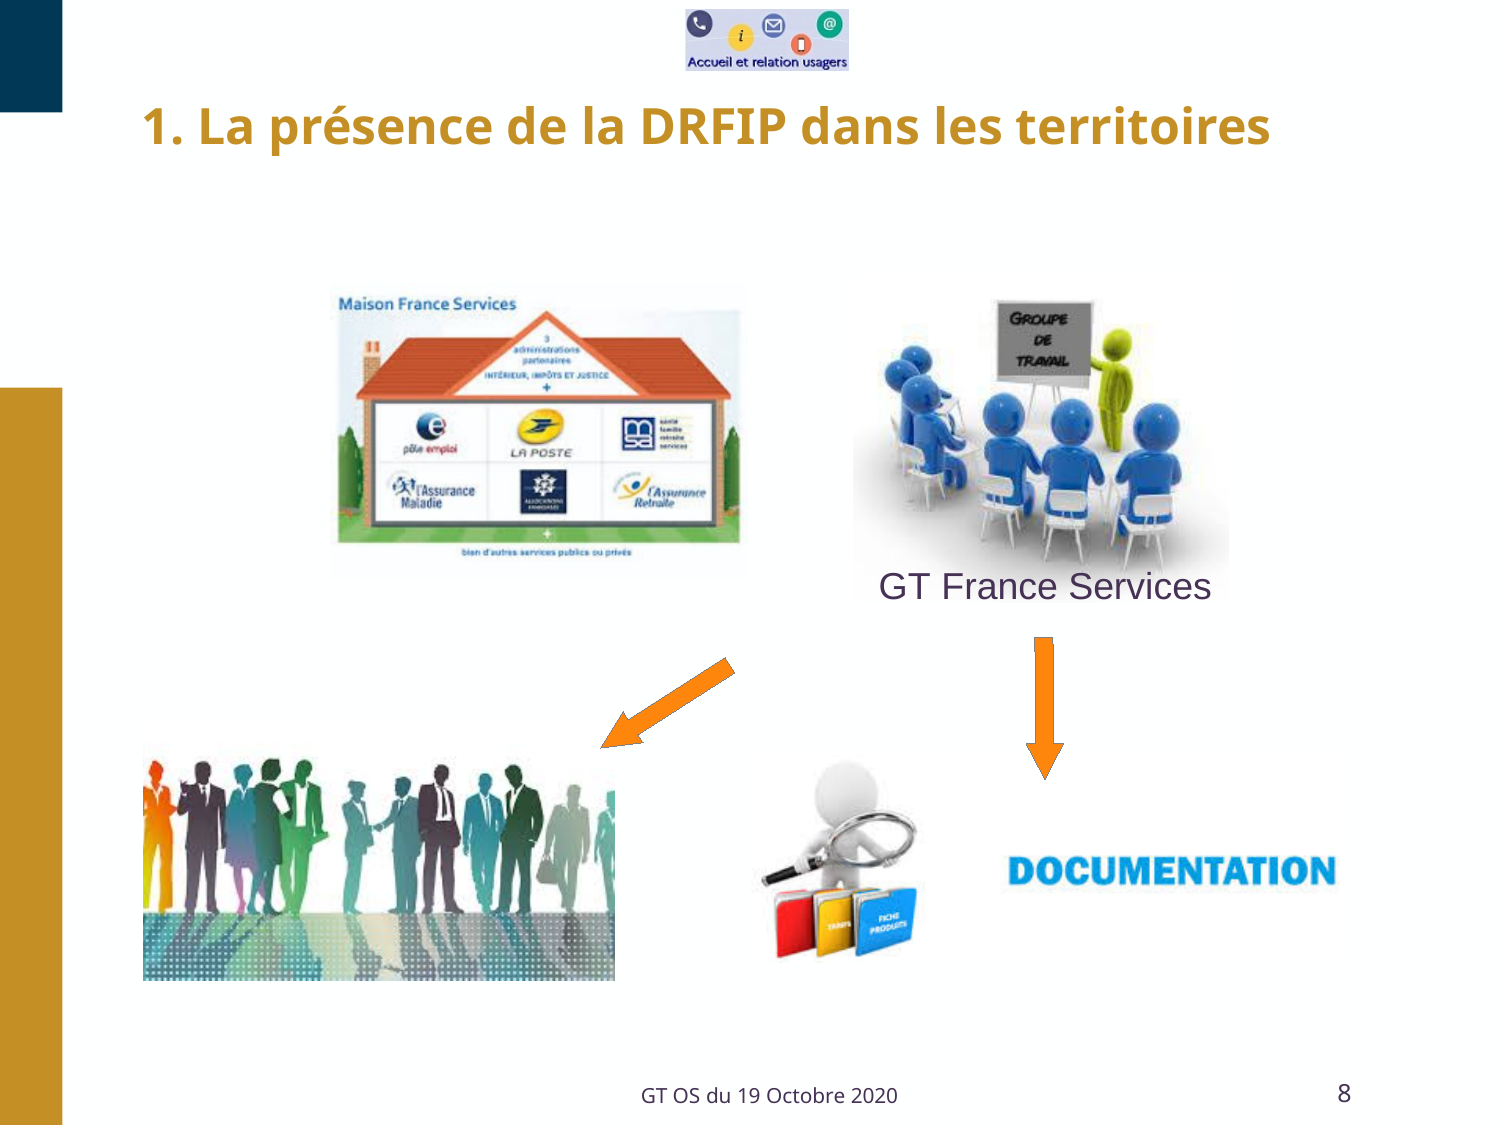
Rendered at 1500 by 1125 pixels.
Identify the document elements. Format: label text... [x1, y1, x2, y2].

picture [751, 755, 1347, 963]
title 1. La présence de la DRFIP dans les territoires [141, 70, 1428, 185]
text_box [1026, 637, 1064, 780]
picture [143, 719, 615, 981]
text_box GT France Services [862, 554, 1229, 615]
text_box [600, 657, 735, 749]
picture [853, 274, 1229, 603]
picture [685, 9, 849, 70]
picture [330, 283, 748, 579]
